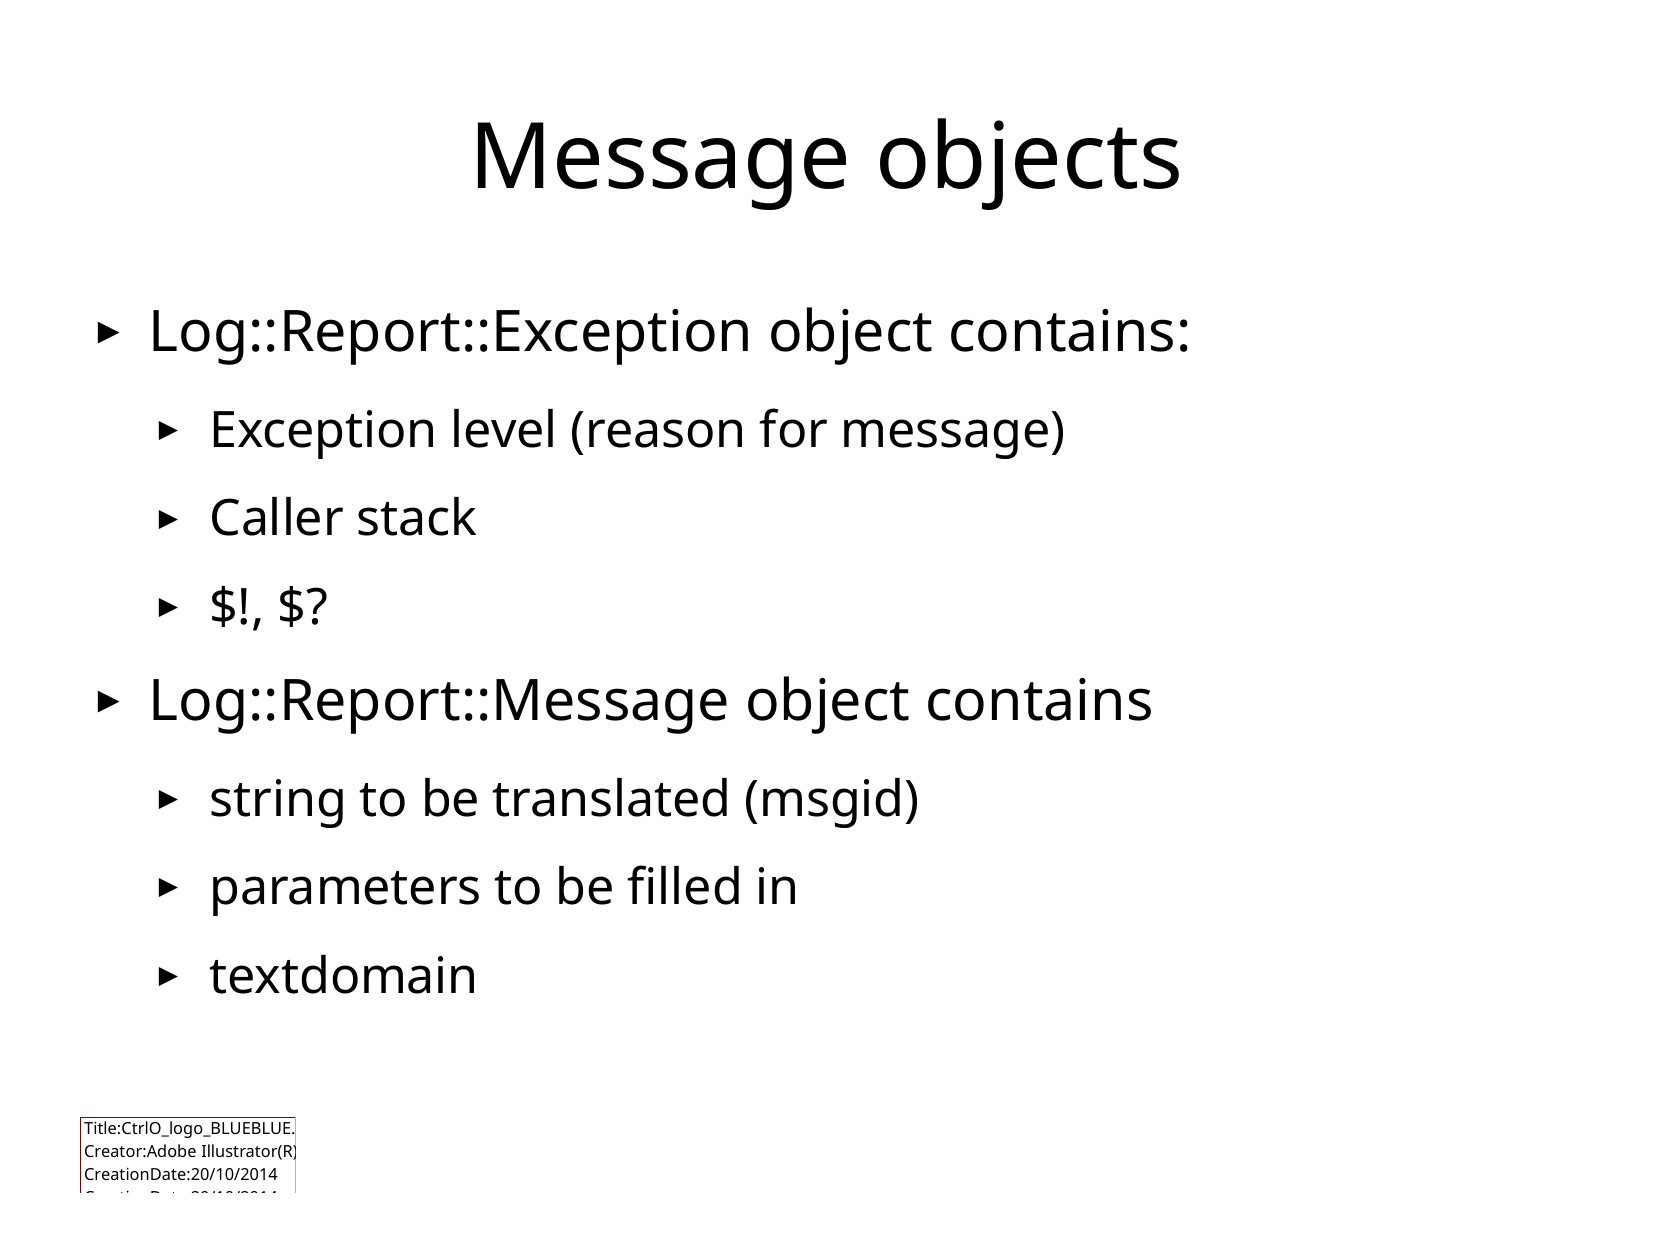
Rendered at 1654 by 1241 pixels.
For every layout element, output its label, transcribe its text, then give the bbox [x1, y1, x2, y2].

list Log::Report::Exception object contains: Exception level (reason for message) Caller stack $!, $? Log::Report::Message object contains string to be translated (msgid) parameters to be filled in textdomain [82, 290, 1571, 1010]
title Message objects [82, 49, 1571, 257]
